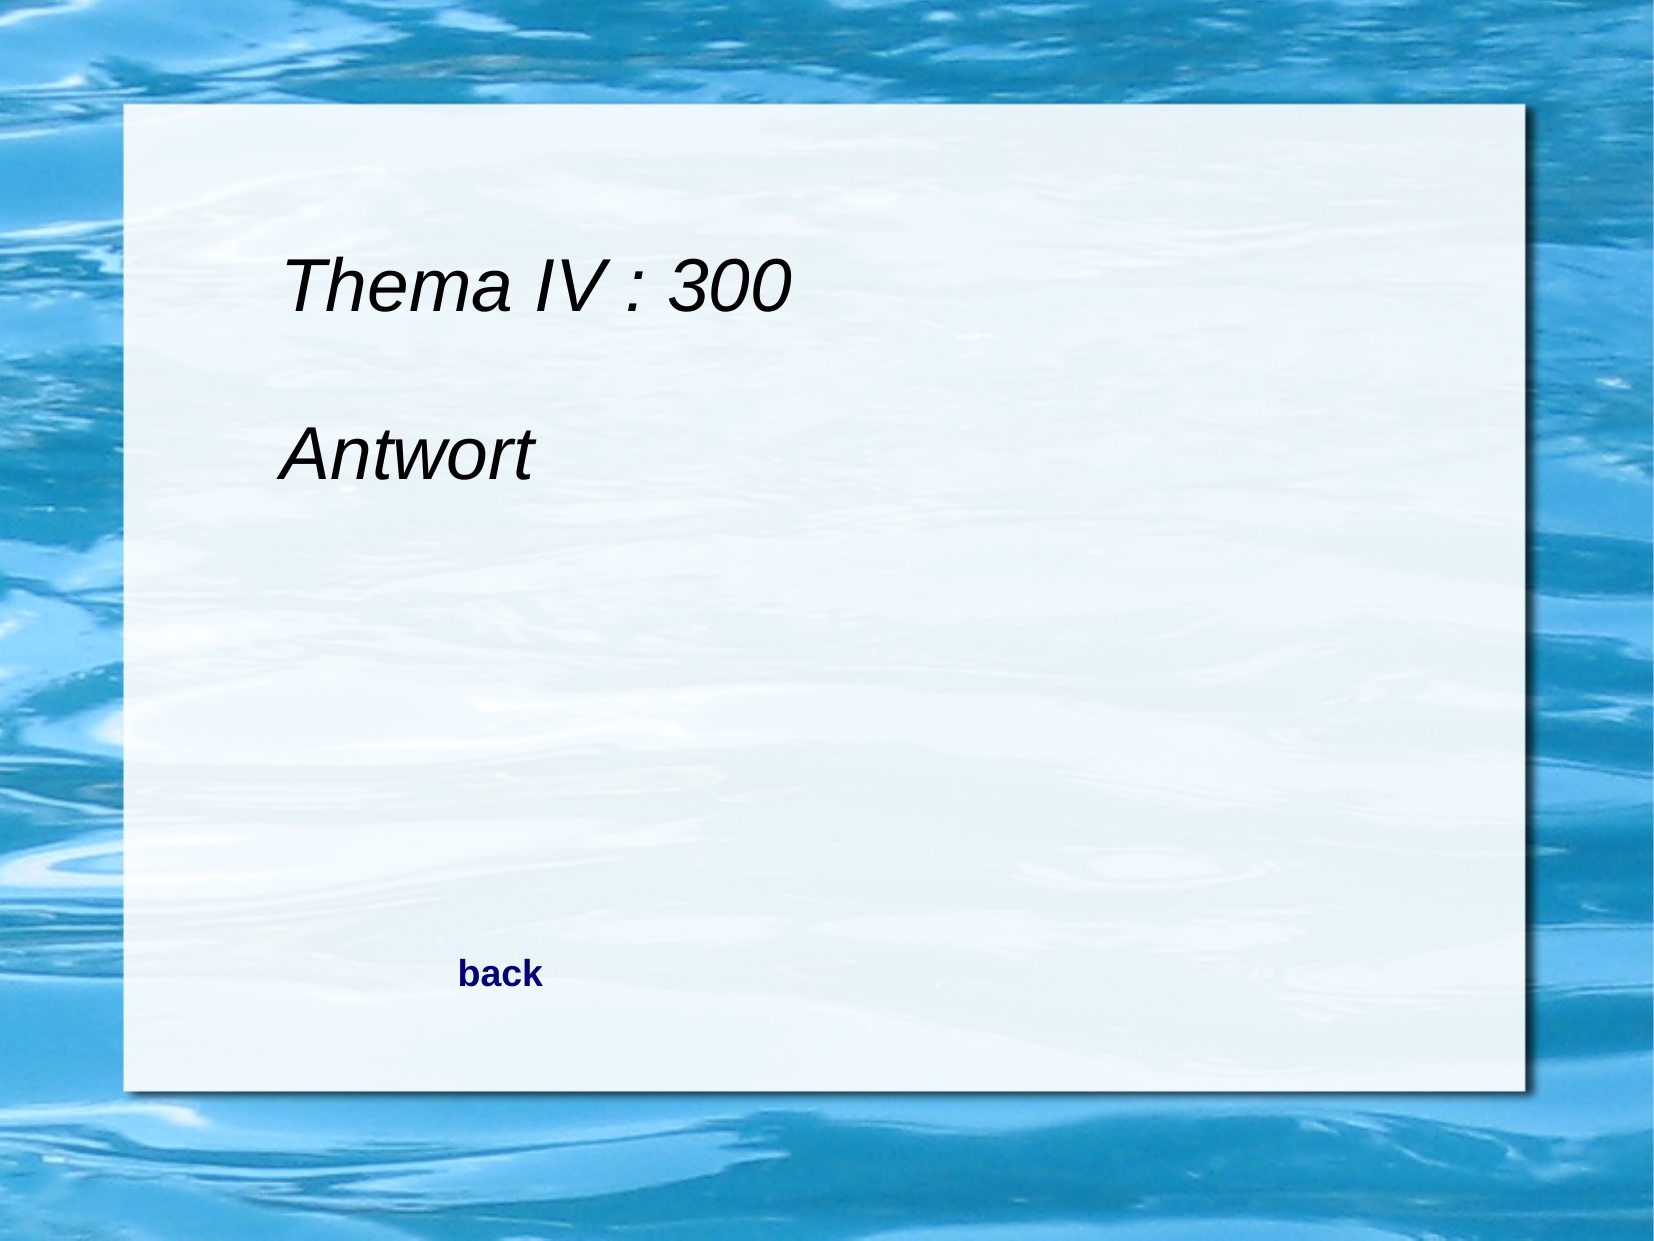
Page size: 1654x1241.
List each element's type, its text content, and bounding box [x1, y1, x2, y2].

text_box Thema IV : 300 Antwort [265, 236, 1418, 503]
picture [0, 0, 1654, 1241]
text_box back [442, 944, 621, 1003]
